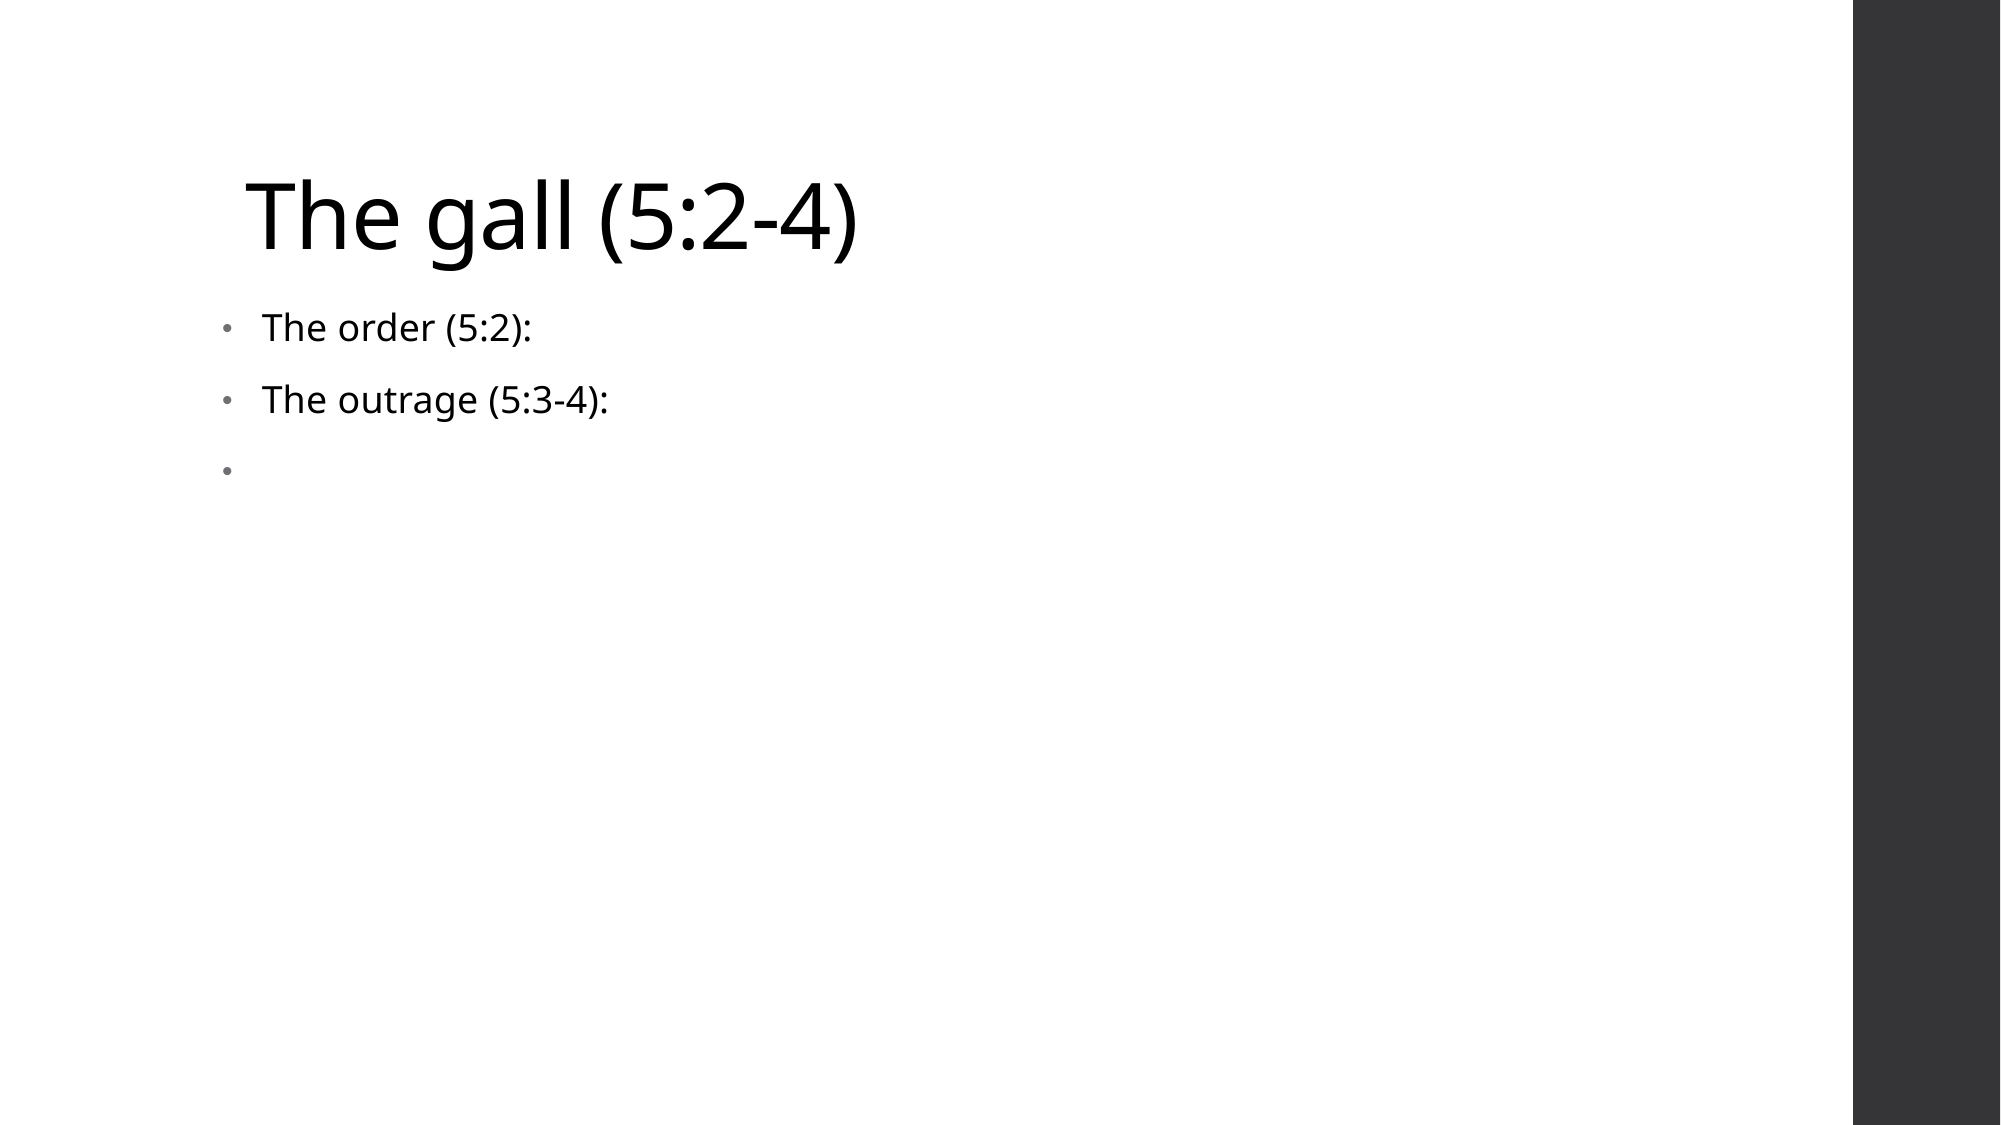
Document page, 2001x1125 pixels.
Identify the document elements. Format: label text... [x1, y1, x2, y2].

title The gall (5:2-4) [206, 60, 1797, 278]
list The order (5:2): The outrage (5:3-4): [206, 299, 1617, 1014]
